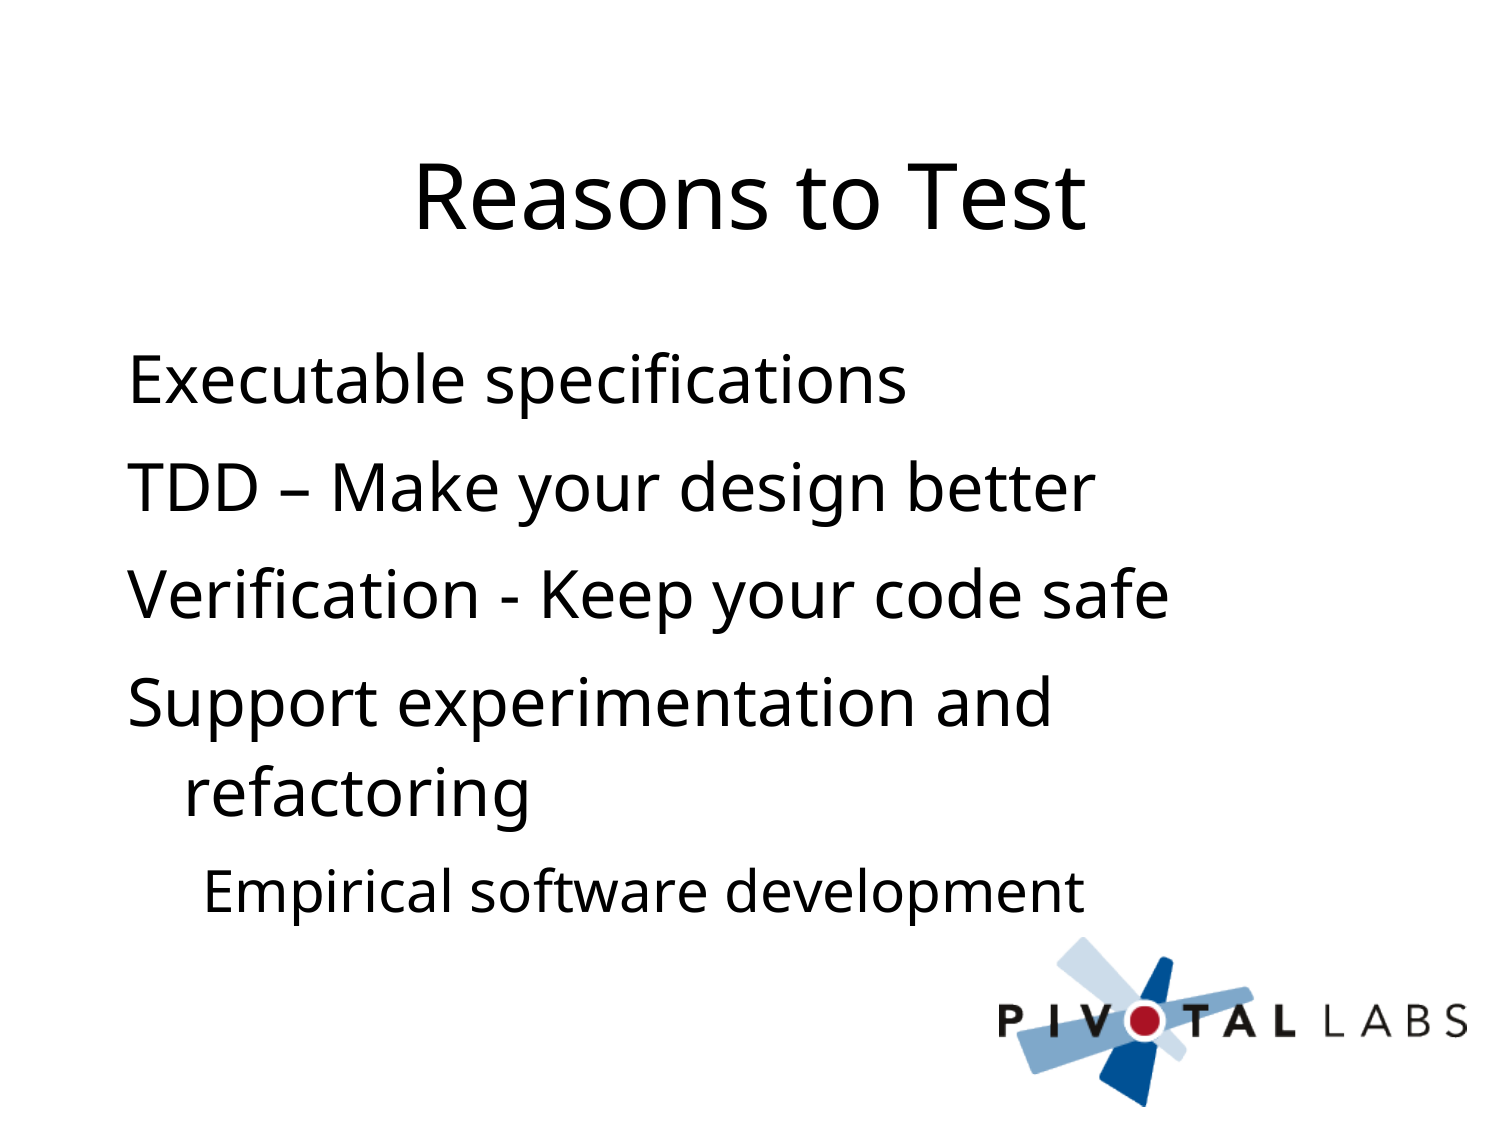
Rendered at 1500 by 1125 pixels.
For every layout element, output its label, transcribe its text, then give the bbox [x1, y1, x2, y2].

picture [999, 937, 1467, 1107]
title Reasons to Test [112, 76, 1388, 312]
list Executable specifications TDD – Make your design better Verification - Keep your code safe Support experimentation and refactoring Empirical software development [112, 324, 1388, 1001]
